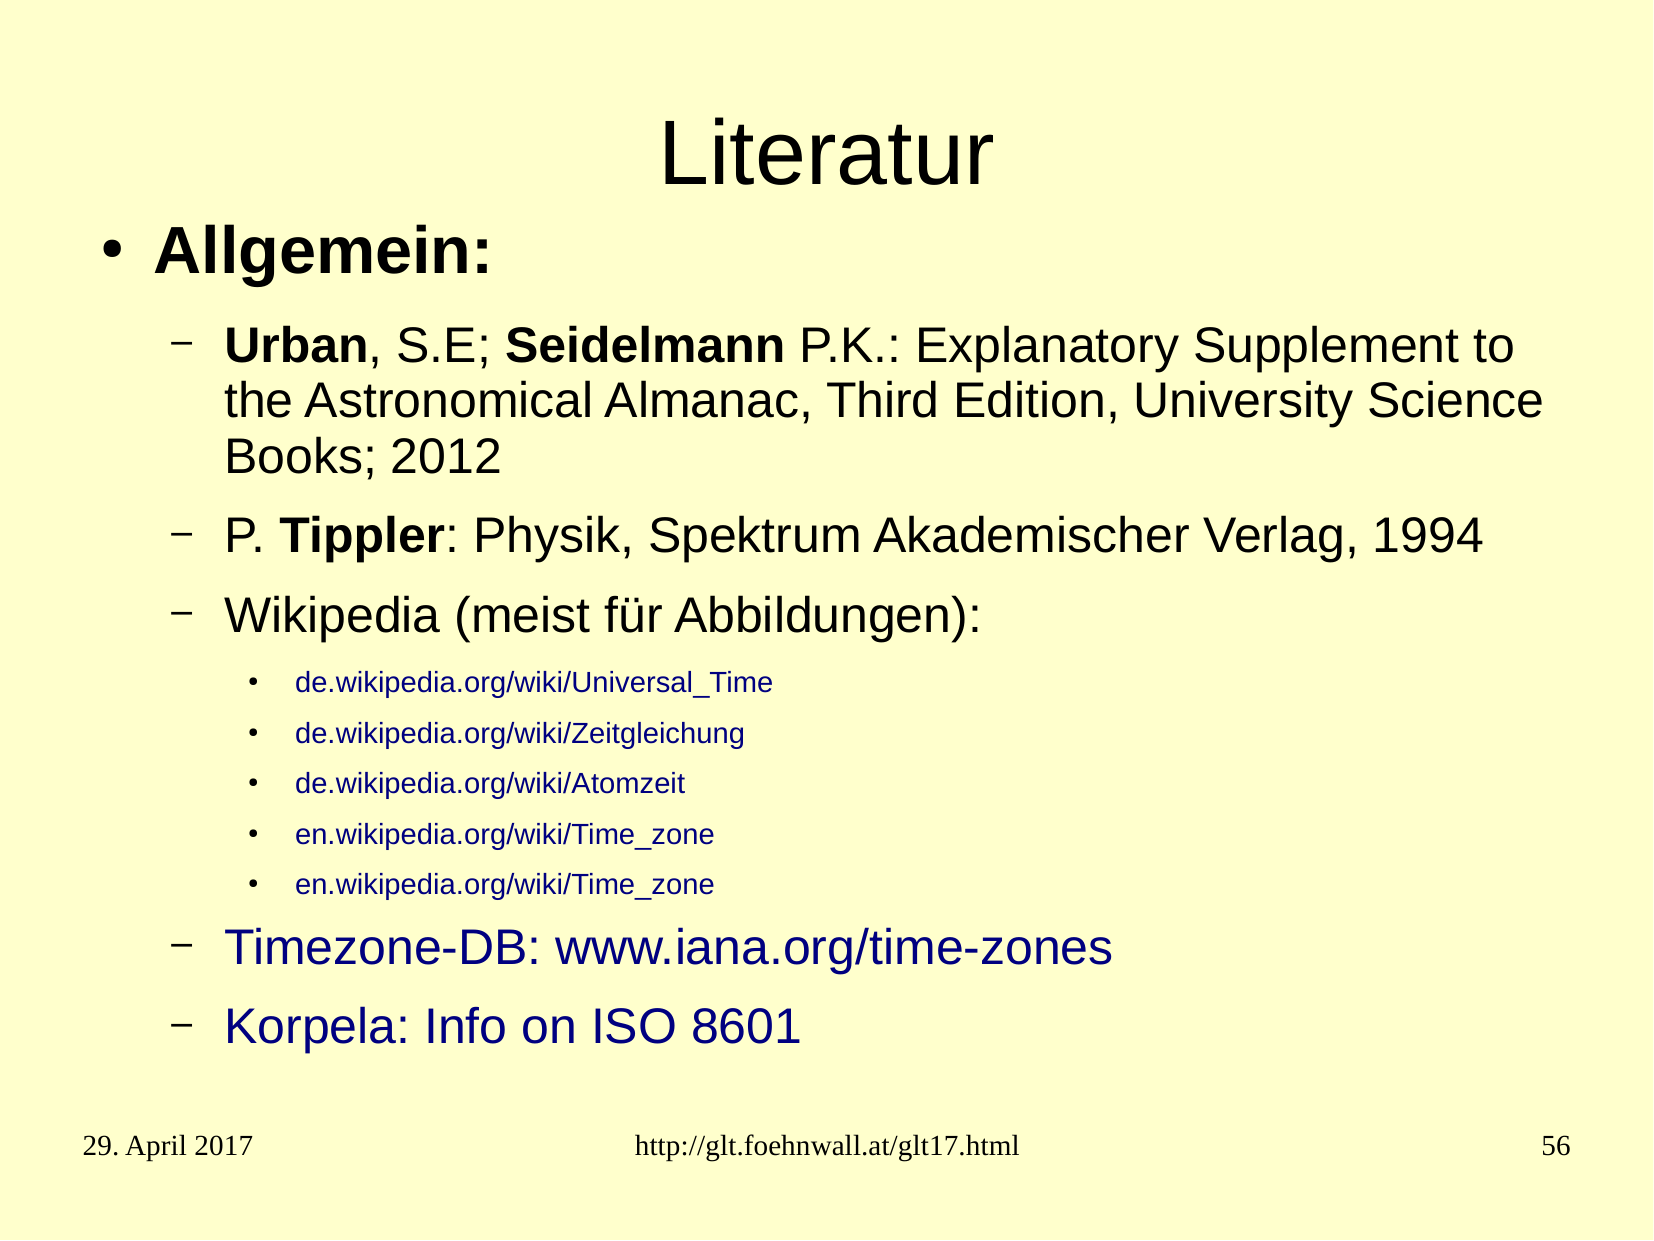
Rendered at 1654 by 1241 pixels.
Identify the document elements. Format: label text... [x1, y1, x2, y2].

list Allgemein: Urban, S.E; Seidelmann P.K.: Explanatory Supplement to the Astronomical Almanac, Third Edition, University Science Books; 2012 P. Tippler: Physik, Spektrum Akademischer Verlag, 1994 Wikipedia (meist für Abbildungen): de.wikipedia.org/wiki/Universal_Time de.wikipedia.org/wiki/Zeitgleichung de.wikipedia.org/wiki/Atomzeit en.wikipedia.org/wiki/Time_zone en.wikipedia.org/wiki/Time_zone Timezone-DB: www.iana.org/time-zones Korpela: Info on ISO 8601 [82, 212, 1571, 1111]
title Literatur [82, 49, 1571, 212]
